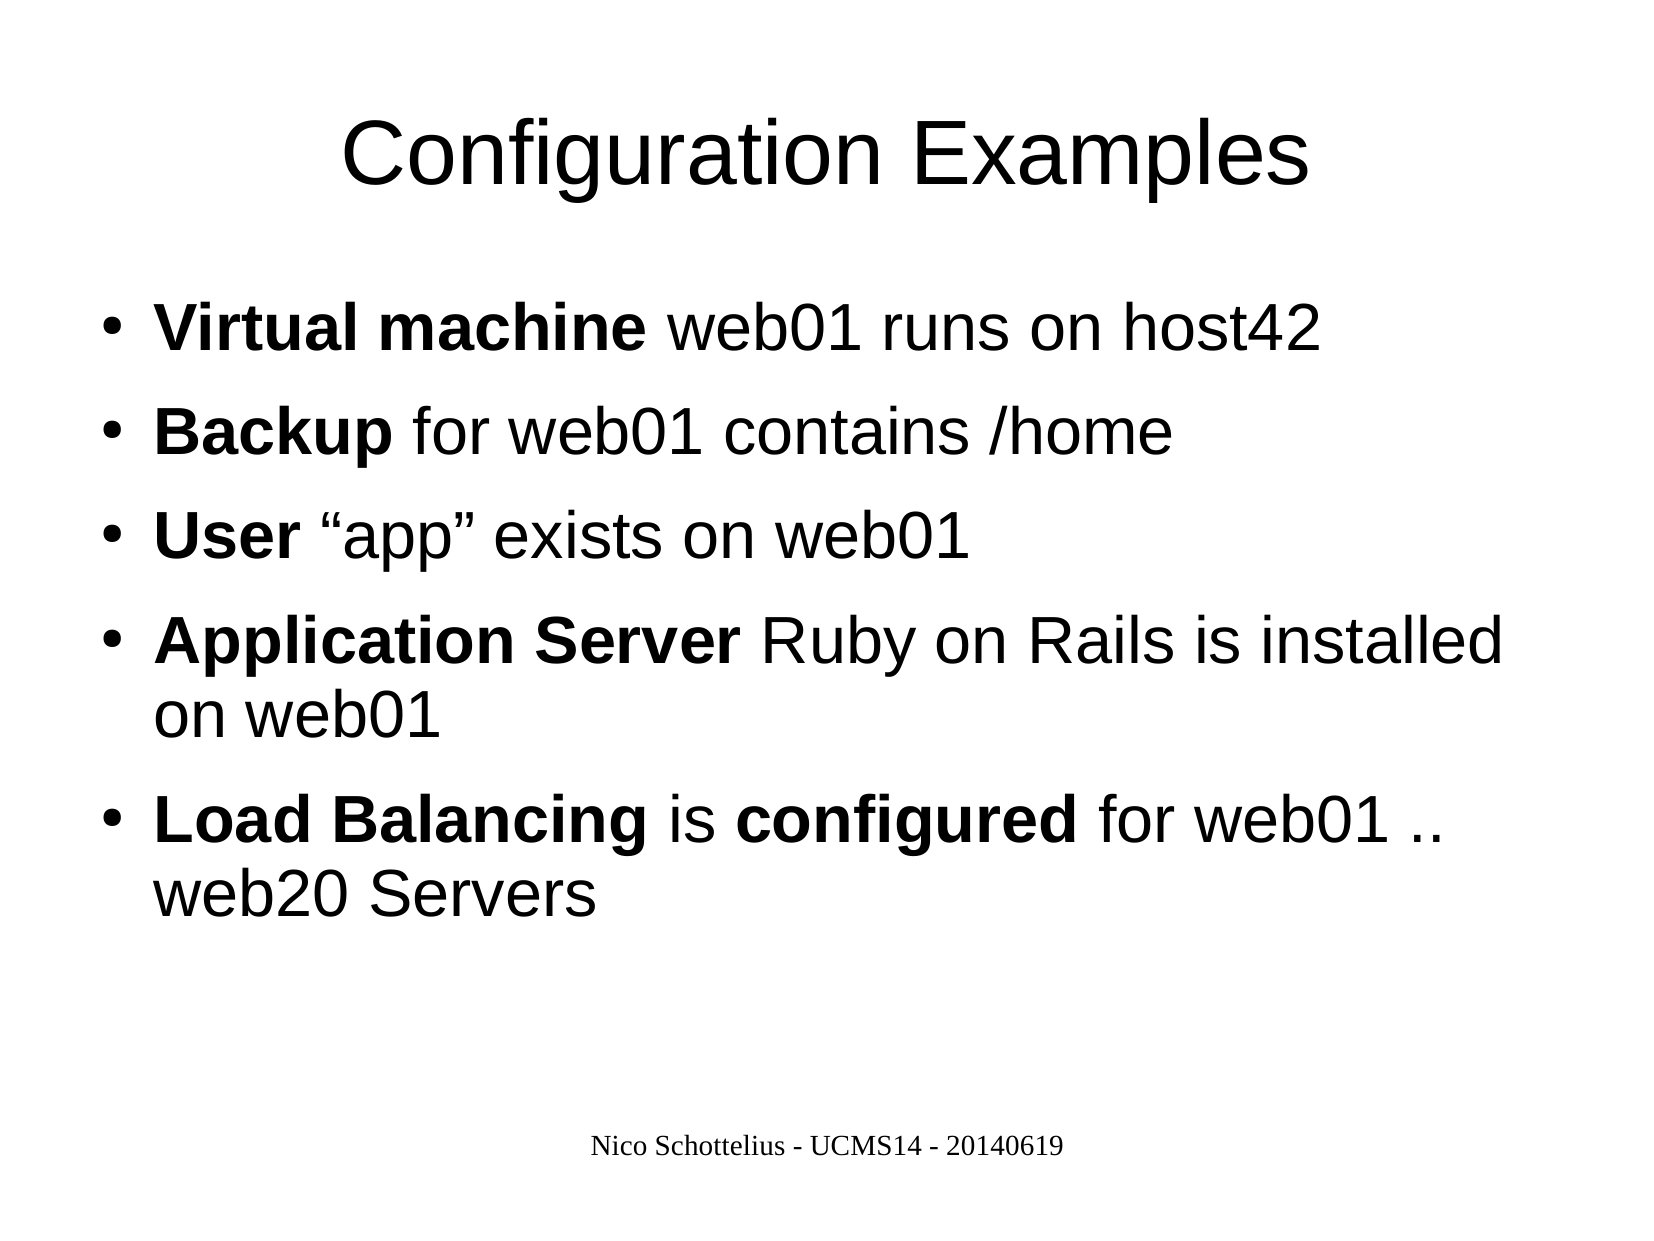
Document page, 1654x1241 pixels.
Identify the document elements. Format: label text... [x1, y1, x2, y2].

title Configuration Examples [82, 49, 1571, 257]
list Virtual machine web01 runs on host42 Backup for web01 contains /home User “app” exists on web01 Application Server Ruby on Rails is installed on web01 Load Balancing is configured for web01 .. web20 Servers [82, 290, 1538, 1010]
